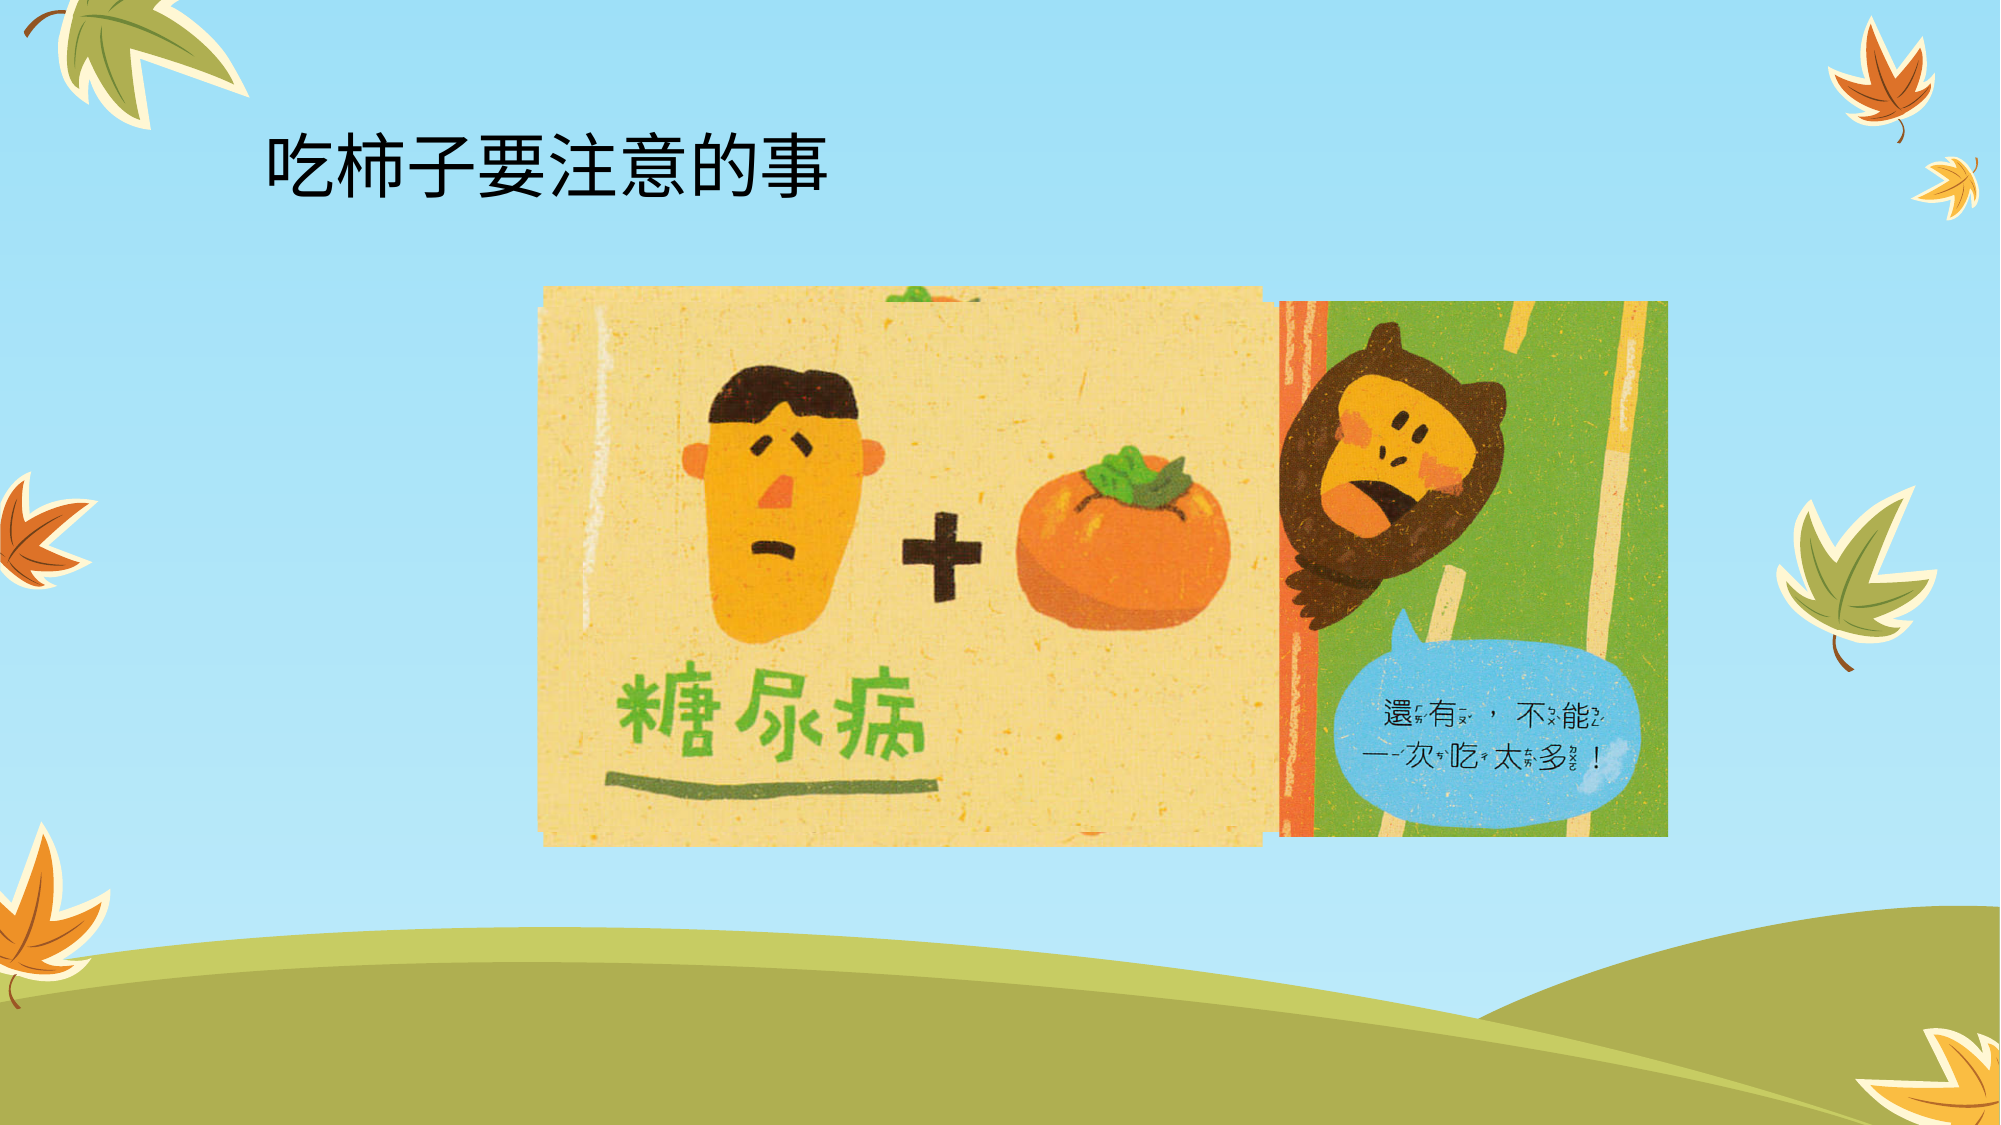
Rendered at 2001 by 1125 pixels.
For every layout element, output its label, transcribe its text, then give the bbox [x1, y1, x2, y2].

title 吃柿子要注意的事 [249, 12, 1749, 216]
picture [537, 286, 1669, 847]
